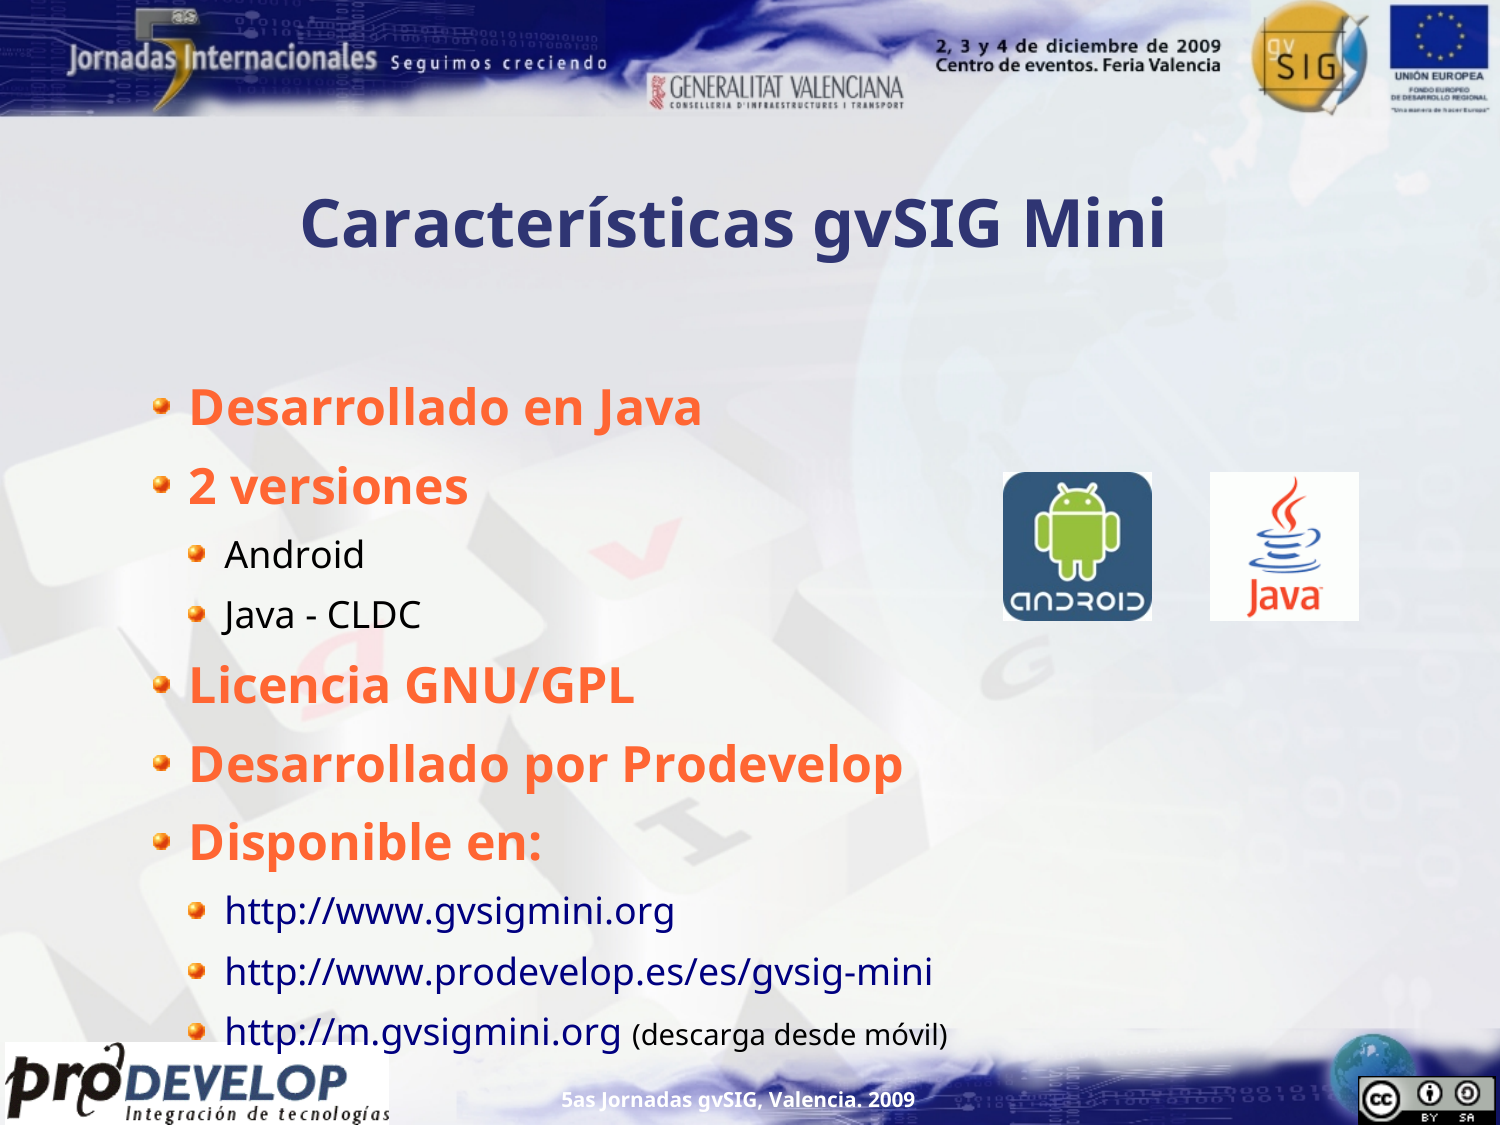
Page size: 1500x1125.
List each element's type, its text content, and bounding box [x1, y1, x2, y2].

title Características gvSIG Mini [59, 118, 1410, 325]
picture [0, 0, 1500, 1125]
list Desarrollado en Java 2 versiones Android Java - CLDC Licencia GNU/GPL Desarrollado por Prodevelop Disponible en: http://www.gvsigmini.org http://www.prodevelop.es/es/gvsig-mini http://m.gvsigmini.org (descarga desde móvil) [118, 372, 1123, 956]
